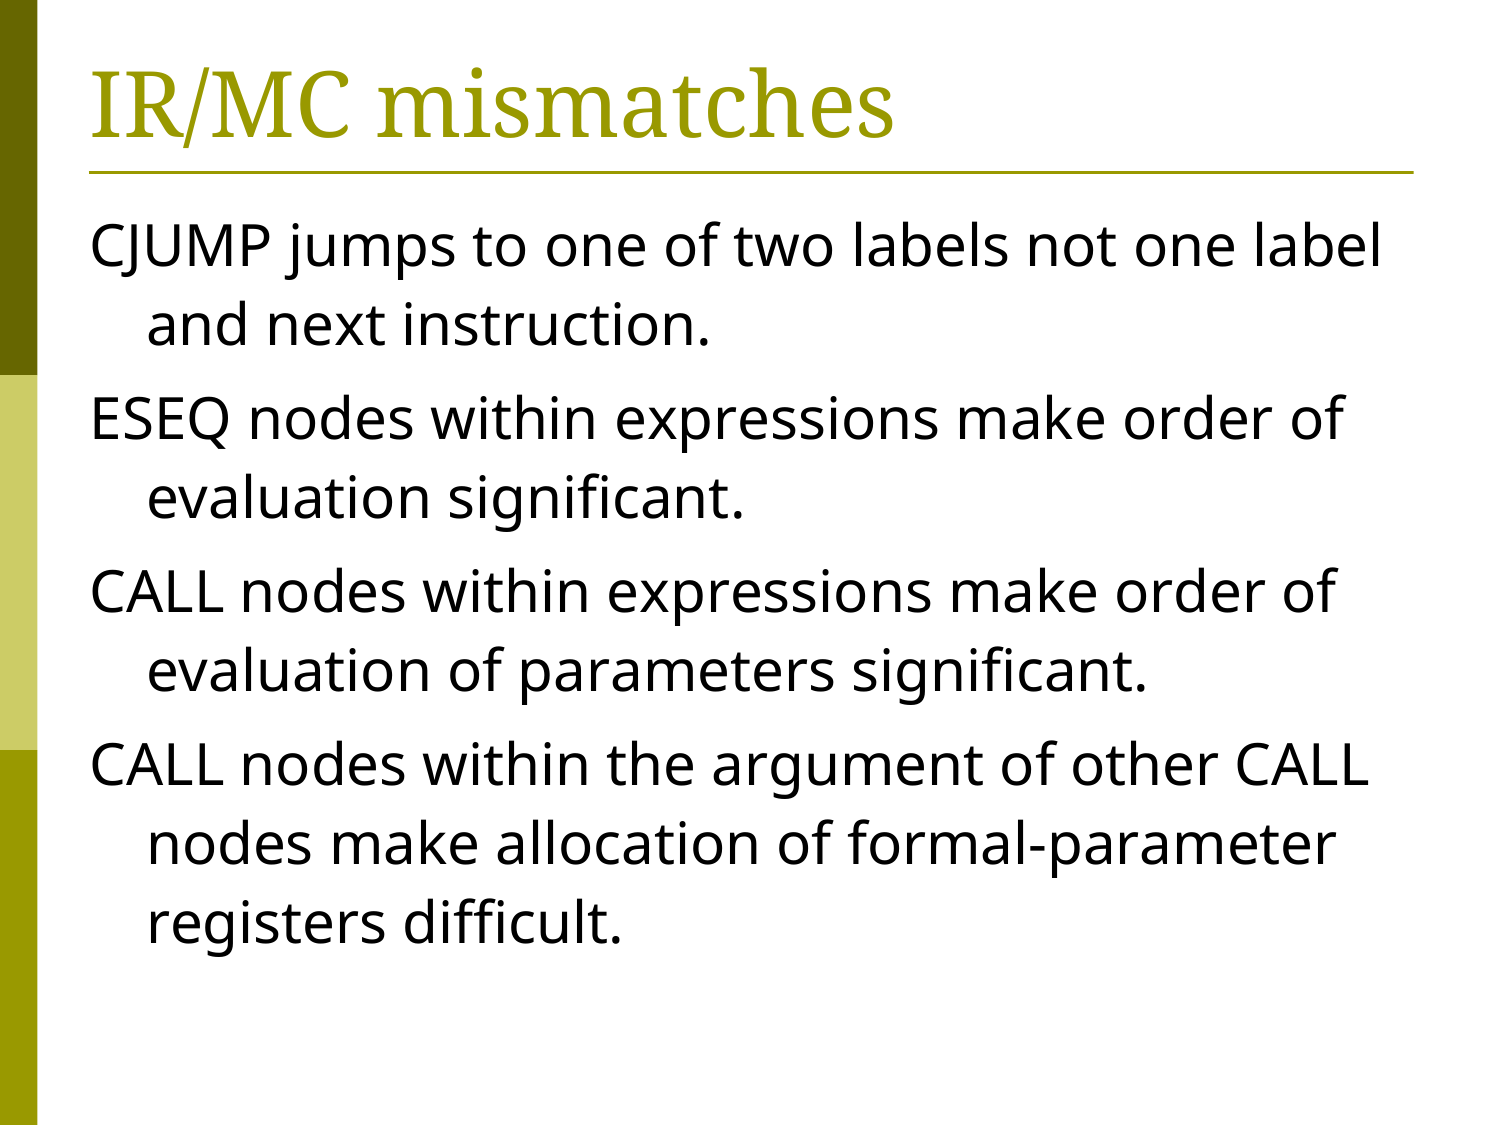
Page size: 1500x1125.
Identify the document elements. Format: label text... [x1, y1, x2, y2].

title IR/MC mismatches [75, 45, 1426, 173]
list CJUMP jumps to one of two labels not one label and next instruction. ESEQ nodes within expressions make order of evaluation significant. CALL nodes within expressions make order of evaluation of parameters significant. CALL nodes within the argument of other CALL nodes make allocation of formal-parameter registers difficult. [75, 196, 1426, 1006]
